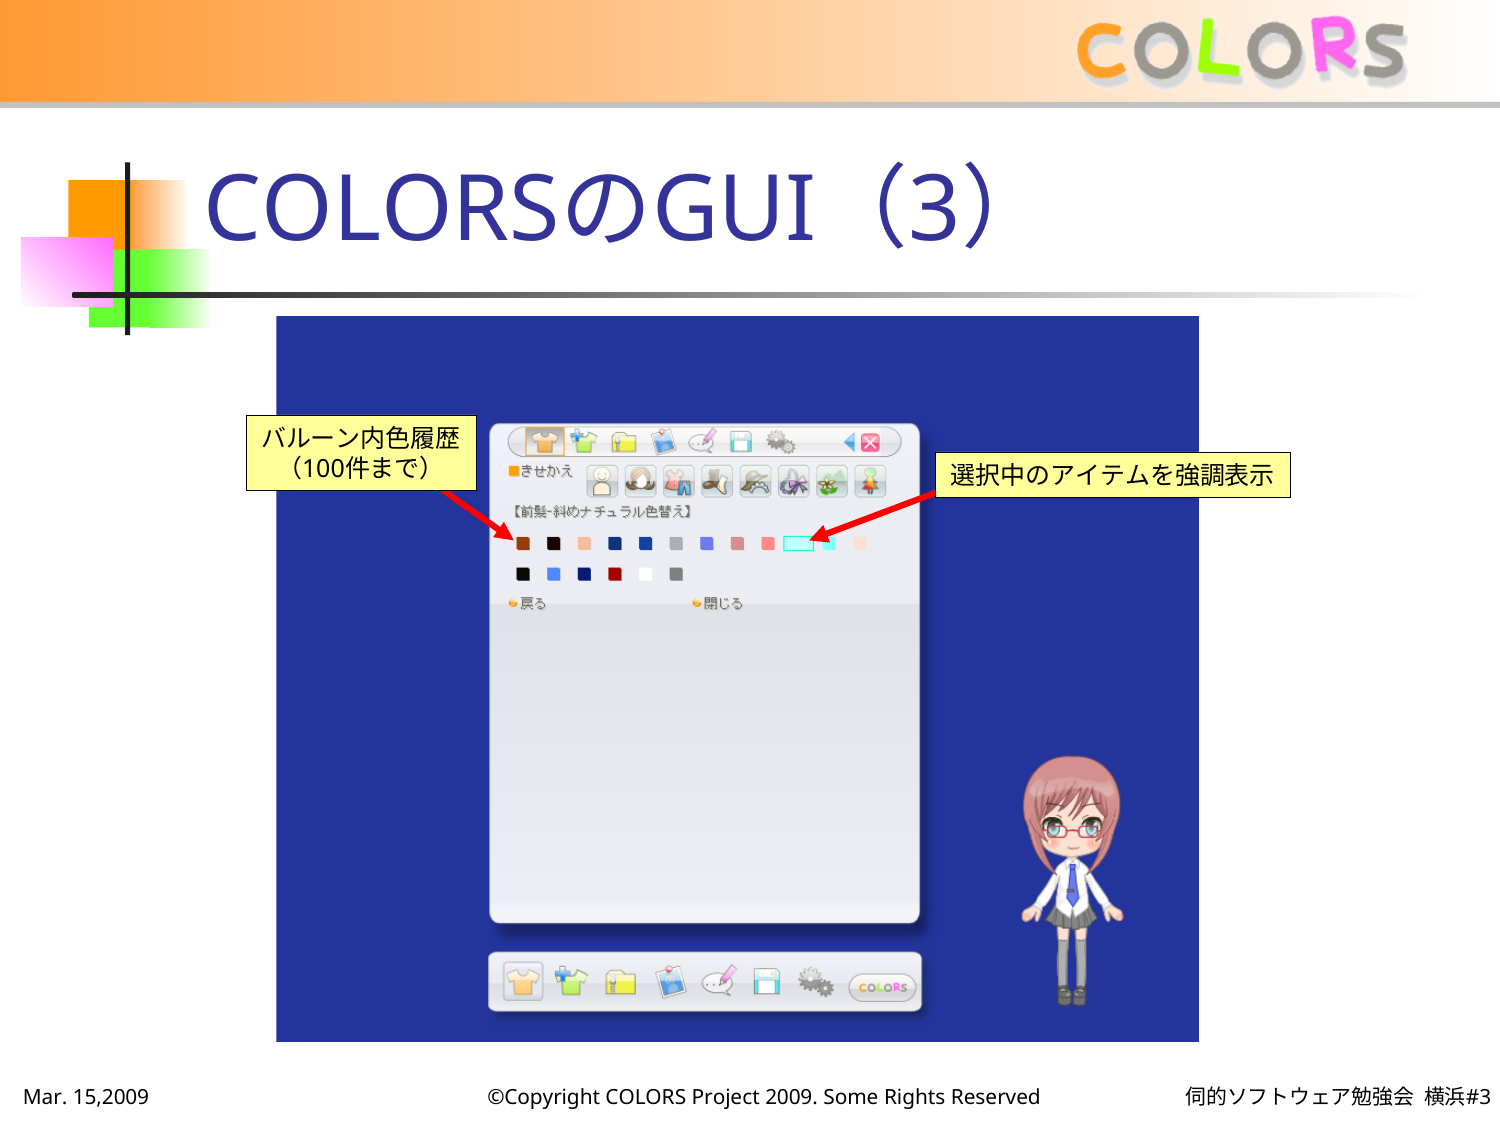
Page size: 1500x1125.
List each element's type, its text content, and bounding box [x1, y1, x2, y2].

text_box 選択中のアイテムを強調表示 [935, 451, 1291, 498]
title COLORSのGUI（3） [188, 35, 1468, 276]
text_box バルーン内色履歴 （100件まで） [246, 414, 476, 491]
picture [276, 316, 1199, 1042]
